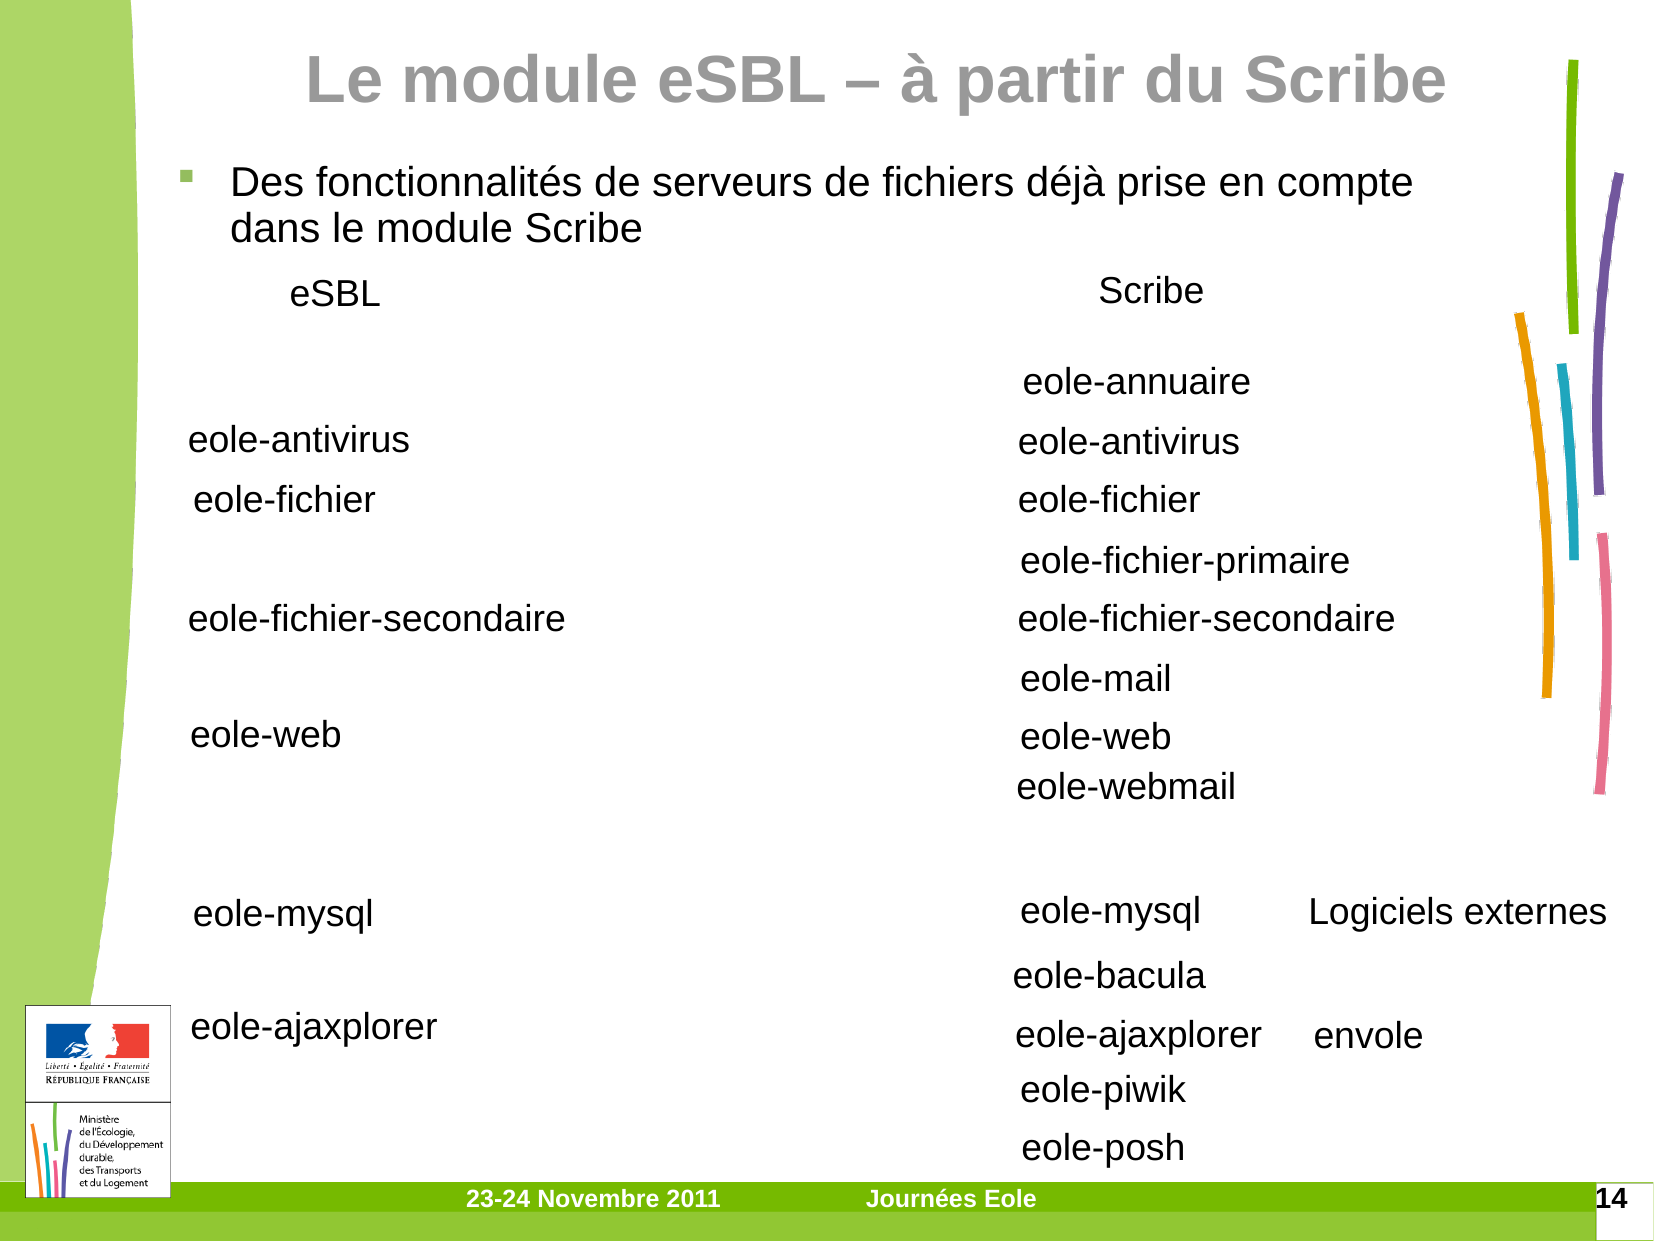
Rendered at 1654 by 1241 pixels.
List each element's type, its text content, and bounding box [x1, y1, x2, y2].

text_box eole-mysql [1005, 882, 1256, 939]
text_box eole-bacula [997, 947, 1301, 1009]
text_box eSBL [274, 264, 527, 322]
text_box eole-fichier-secondaire [1002, 589, 1429, 647]
text_box eole-mail [1005, 650, 1235, 708]
picture [0, 0, 1654, 1241]
text_box eole-piwik [1005, 1060, 1301, 1118]
text_box eole-antivirus [173, 410, 479, 468]
text_box eole-webmail [1001, 758, 1274, 816]
text_box eole-fichier [178, 471, 413, 529]
text_box eole-posh [1006, 1119, 1304, 1177]
text_box eole-annuaire [1008, 352, 1298, 410]
text_box eole-web [175, 705, 443, 763]
text_box eole-fichier-secondaire [173, 589, 599, 647]
text_box eole-fichier-primaire [1005, 531, 1394, 589]
text_box Scribe [1083, 262, 1303, 319]
text_box eole-web [1005, 708, 1273, 758]
text_box eole-ajaxplorer [1000, 1005, 1308, 1063]
text_box eole-ajaxplorer [175, 997, 484, 1055]
text_box eole-mysql [178, 884, 428, 942]
text_box Logiciels externes [1293, 883, 1637, 941]
text_box eole-fichier [1003, 471, 1238, 529]
list Des fonctionnalités de serveurs de fichiers déjà prise en compte dans le module Scribe [159, 158, 1489, 1130]
text_box envole [1298, 1006, 1599, 1064]
text_box eole-antivirus [1003, 413, 1308, 471]
title Le module eSBL – à partir du Scribe [133, 0, 1622, 159]
